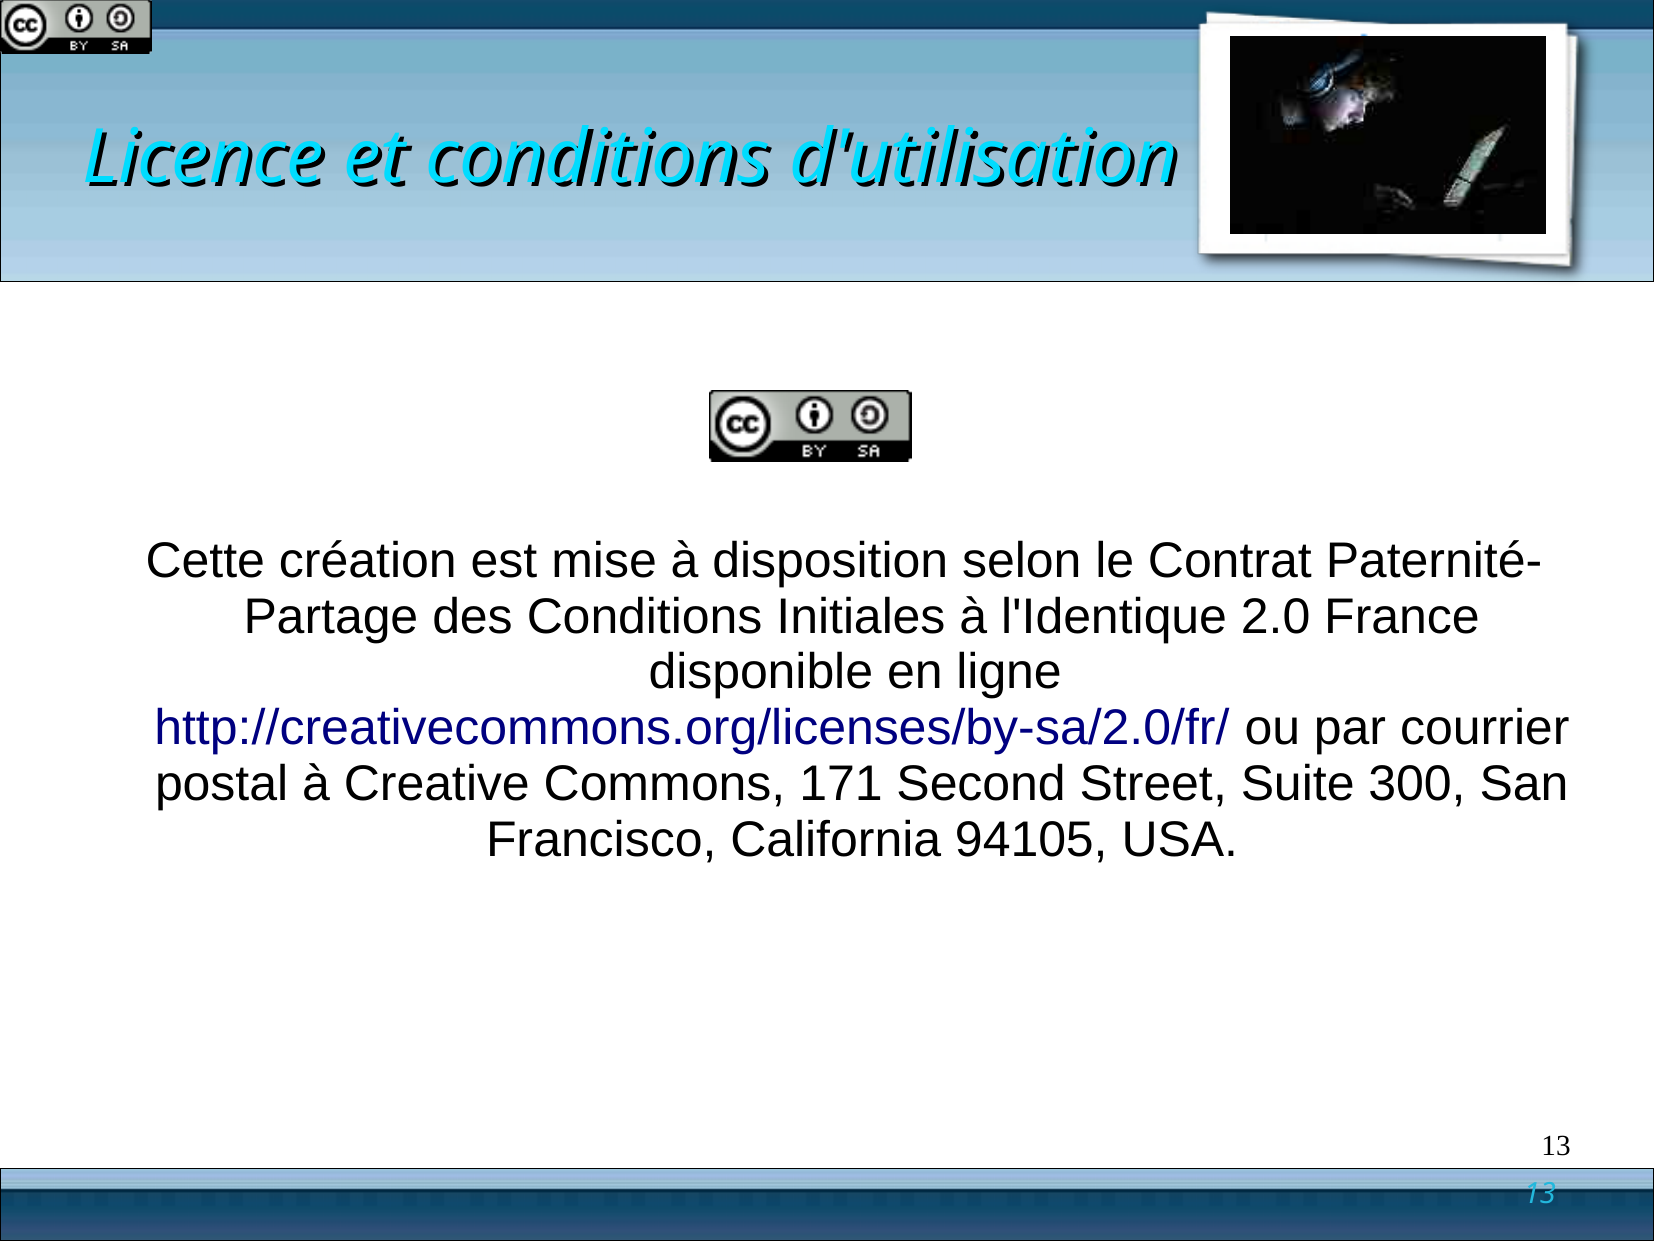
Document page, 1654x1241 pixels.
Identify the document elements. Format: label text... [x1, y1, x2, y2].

title Licence et conditions d'utilisation [82, 49, 1188, 257]
picture [709, 390, 912, 462]
picture [1, 1169, 1653, 1240]
picture [0, 0, 1653, 292]
subtitle Cette création est mise à disposition selon le Contrat Paternité-Partage des Conditions Initiales à l'Identique 2.0 France disponible en ligne http://creativecommons.org/licenses/by-sa/2.0/fr/ ou par courrier postal à Creative Commons, 171 Second Street, Suite 300, San Francisco, California 94105, USA. [82, 297, 1571, 1102]
